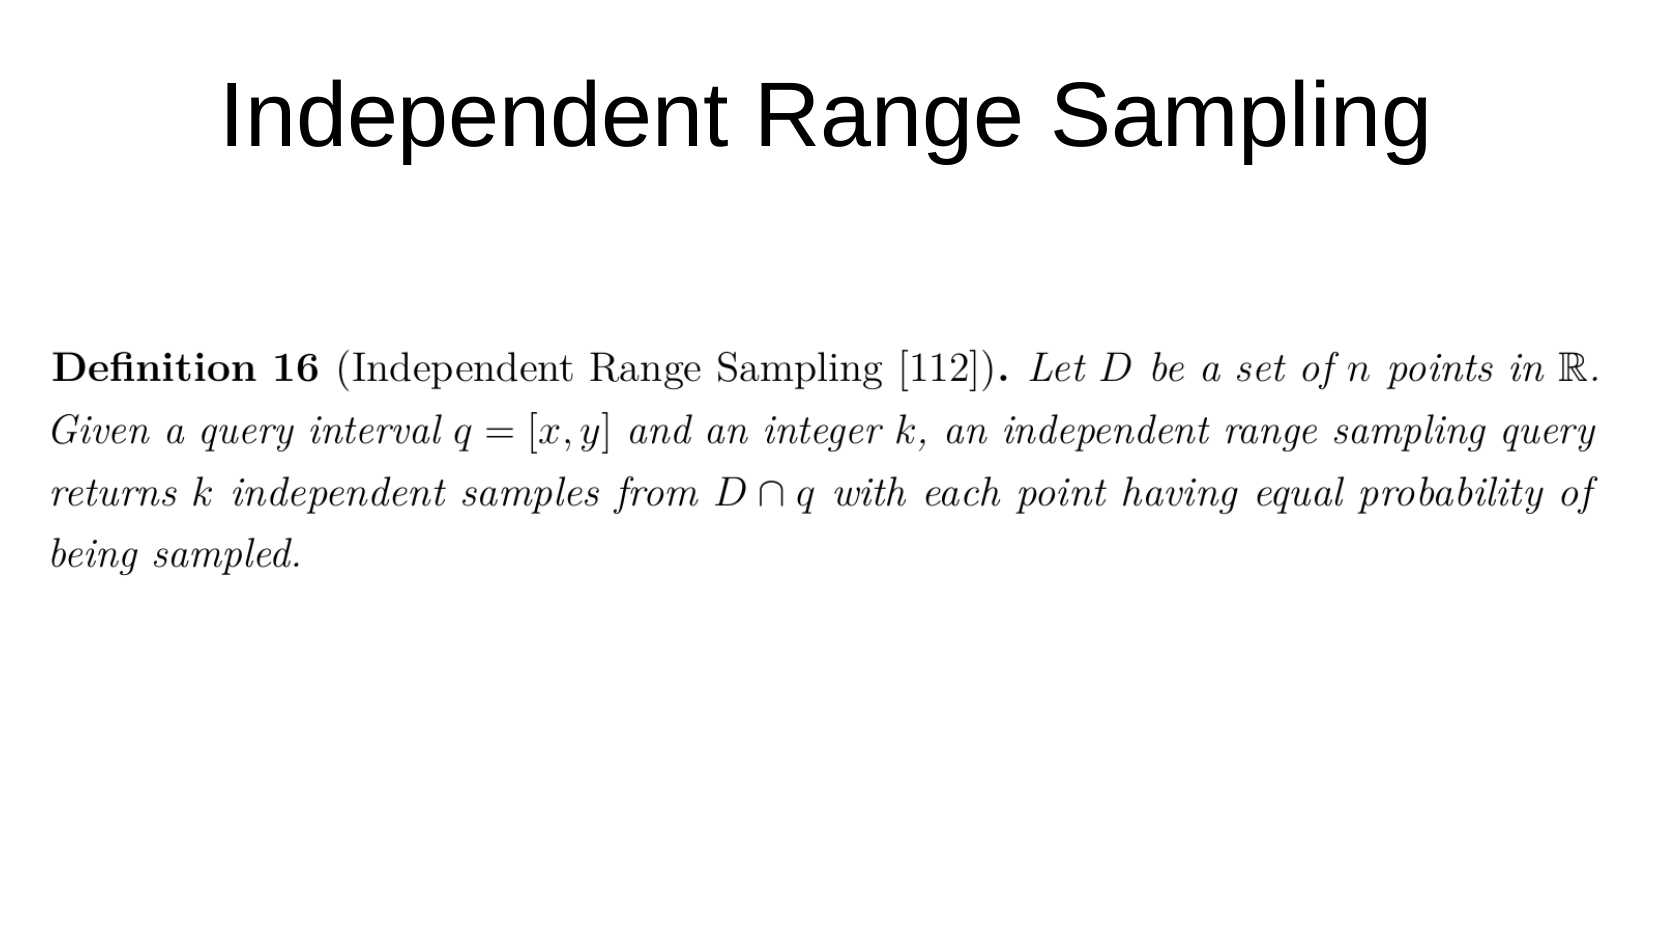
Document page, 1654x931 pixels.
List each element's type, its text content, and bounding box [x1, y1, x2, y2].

picture [39, 329, 1615, 601]
title Independent Range Sampling [82, 37, 1571, 193]
